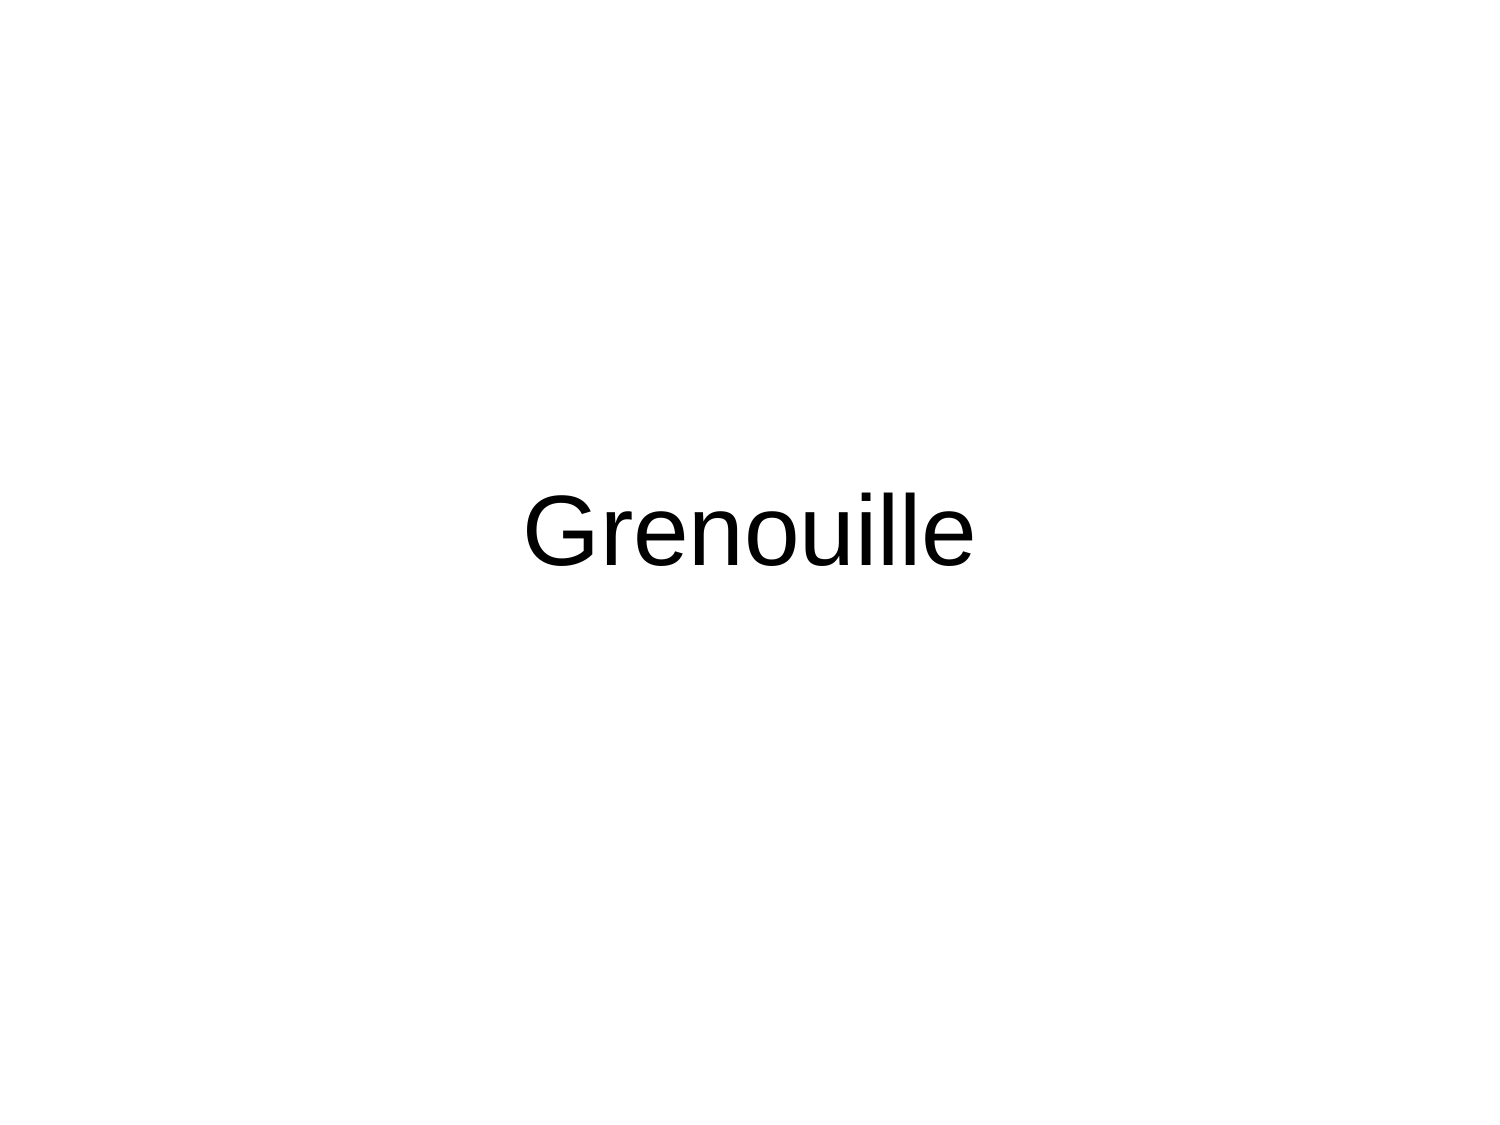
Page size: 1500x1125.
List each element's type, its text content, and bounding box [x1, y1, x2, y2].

title Grenouille [112, 437, 1388, 625]
